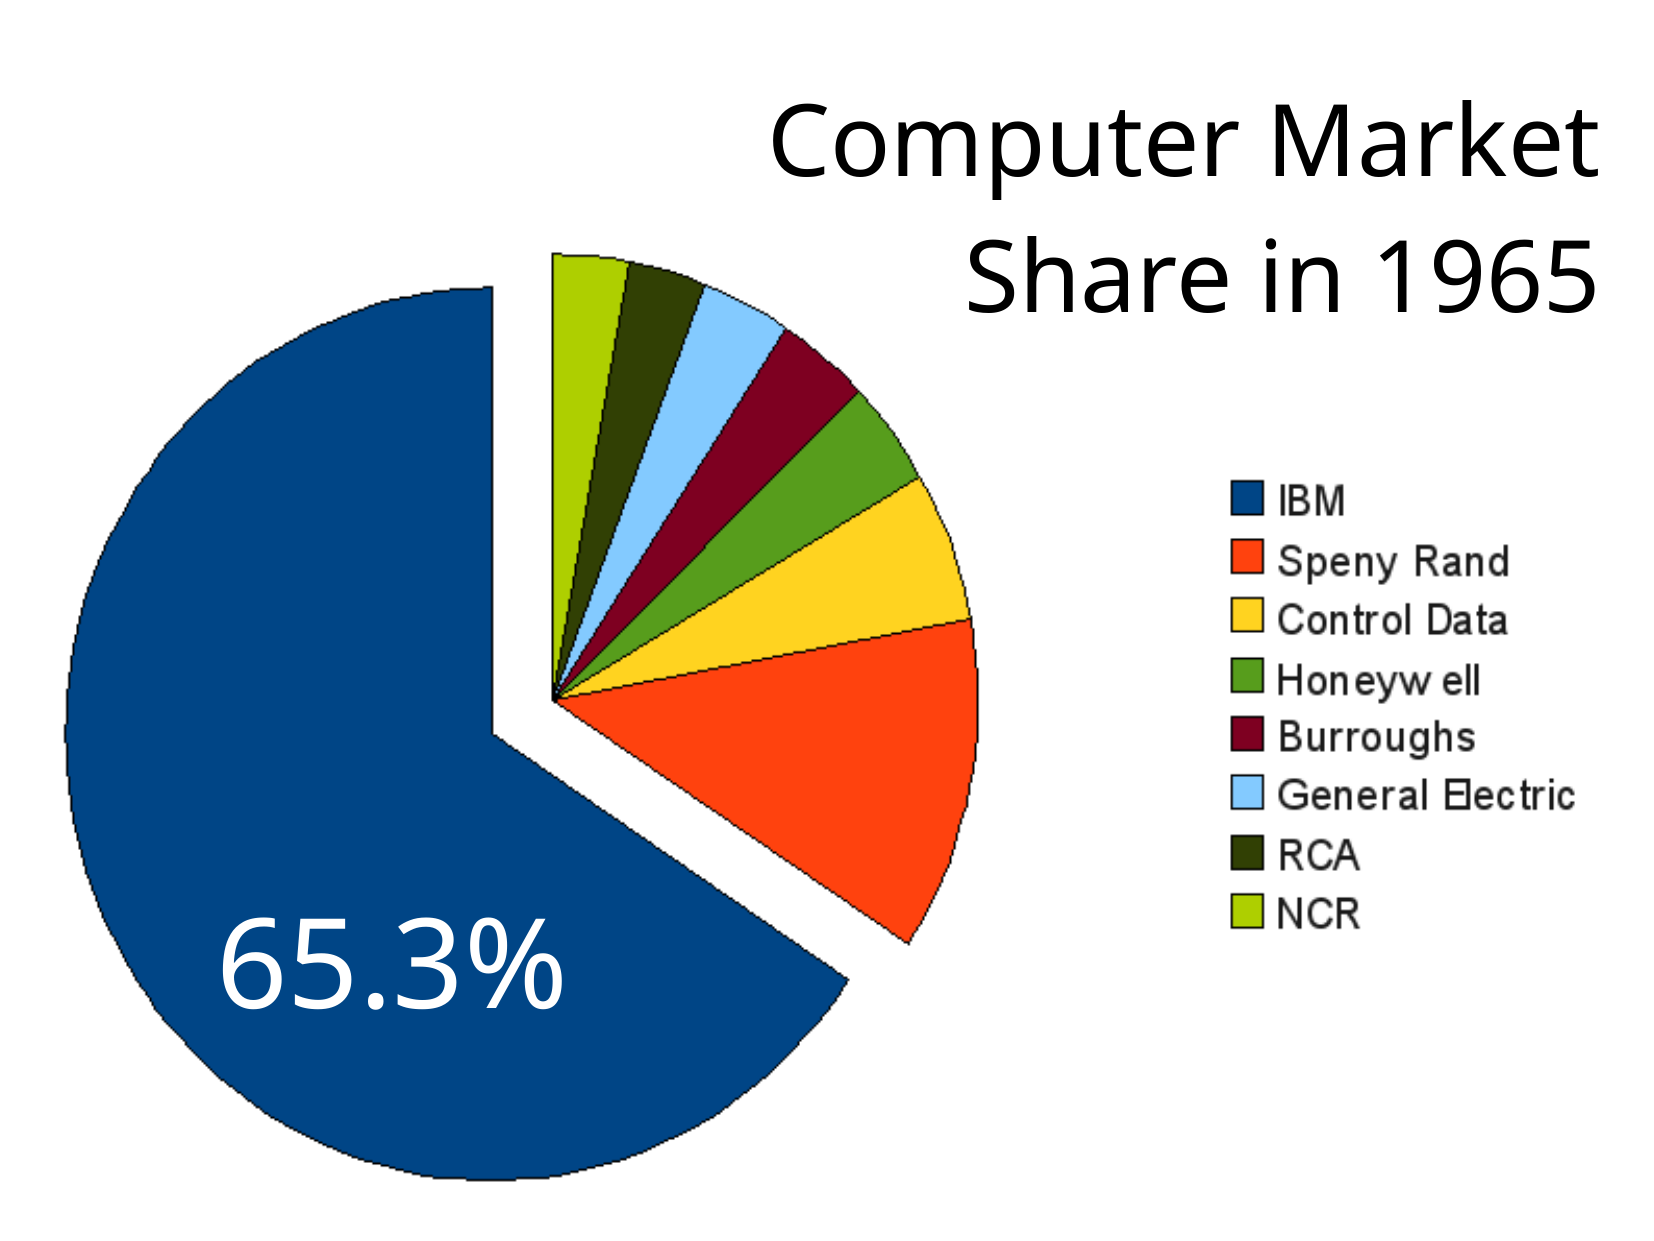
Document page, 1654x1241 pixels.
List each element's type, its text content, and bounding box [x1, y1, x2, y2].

text_box 65.3% [201, 867, 676, 1035]
text_box Computer Market Share in 1965 [337, 61, 1617, 320]
picture [0, 224, 1625, 1236]
